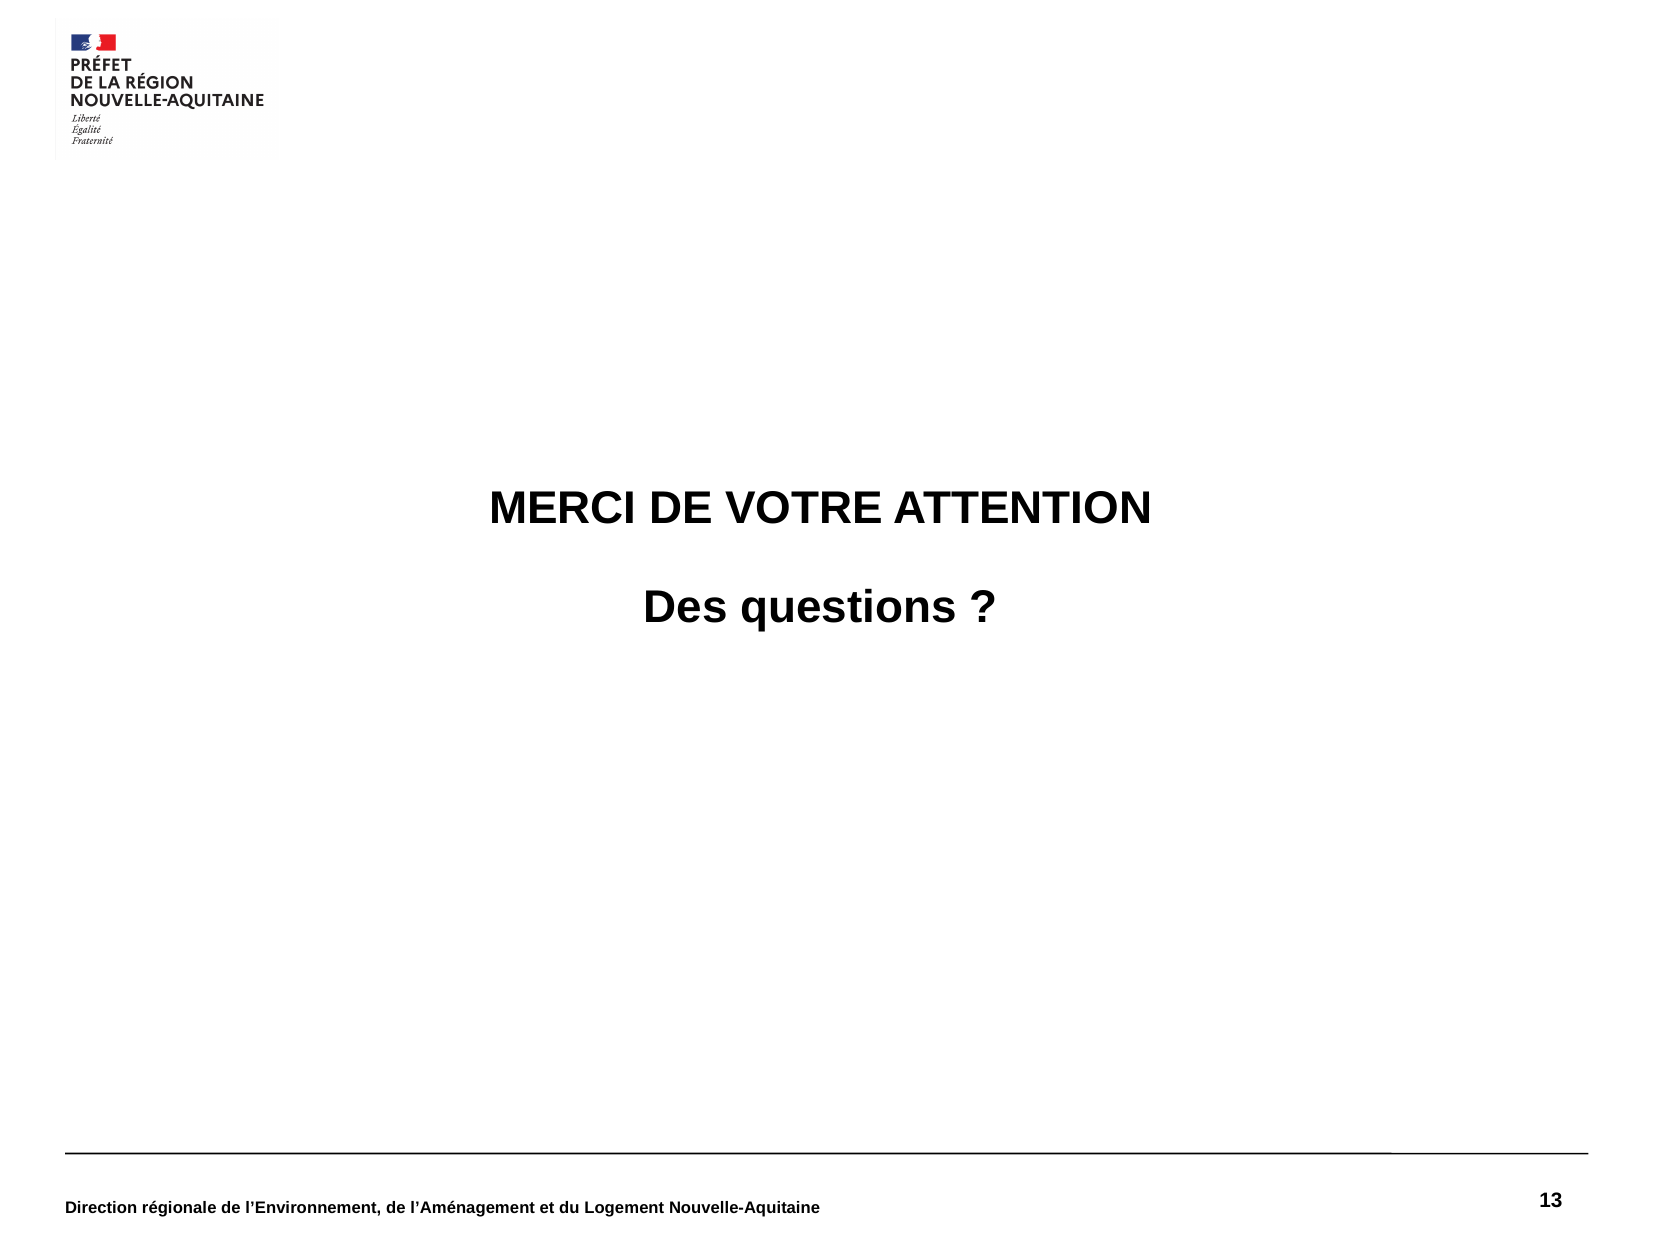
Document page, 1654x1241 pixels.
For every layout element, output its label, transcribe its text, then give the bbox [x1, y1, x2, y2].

picture [55, 18, 279, 160]
title MERCI DE VOTRE ATTENTION Des questions ? [59, 484, 1583, 658]
